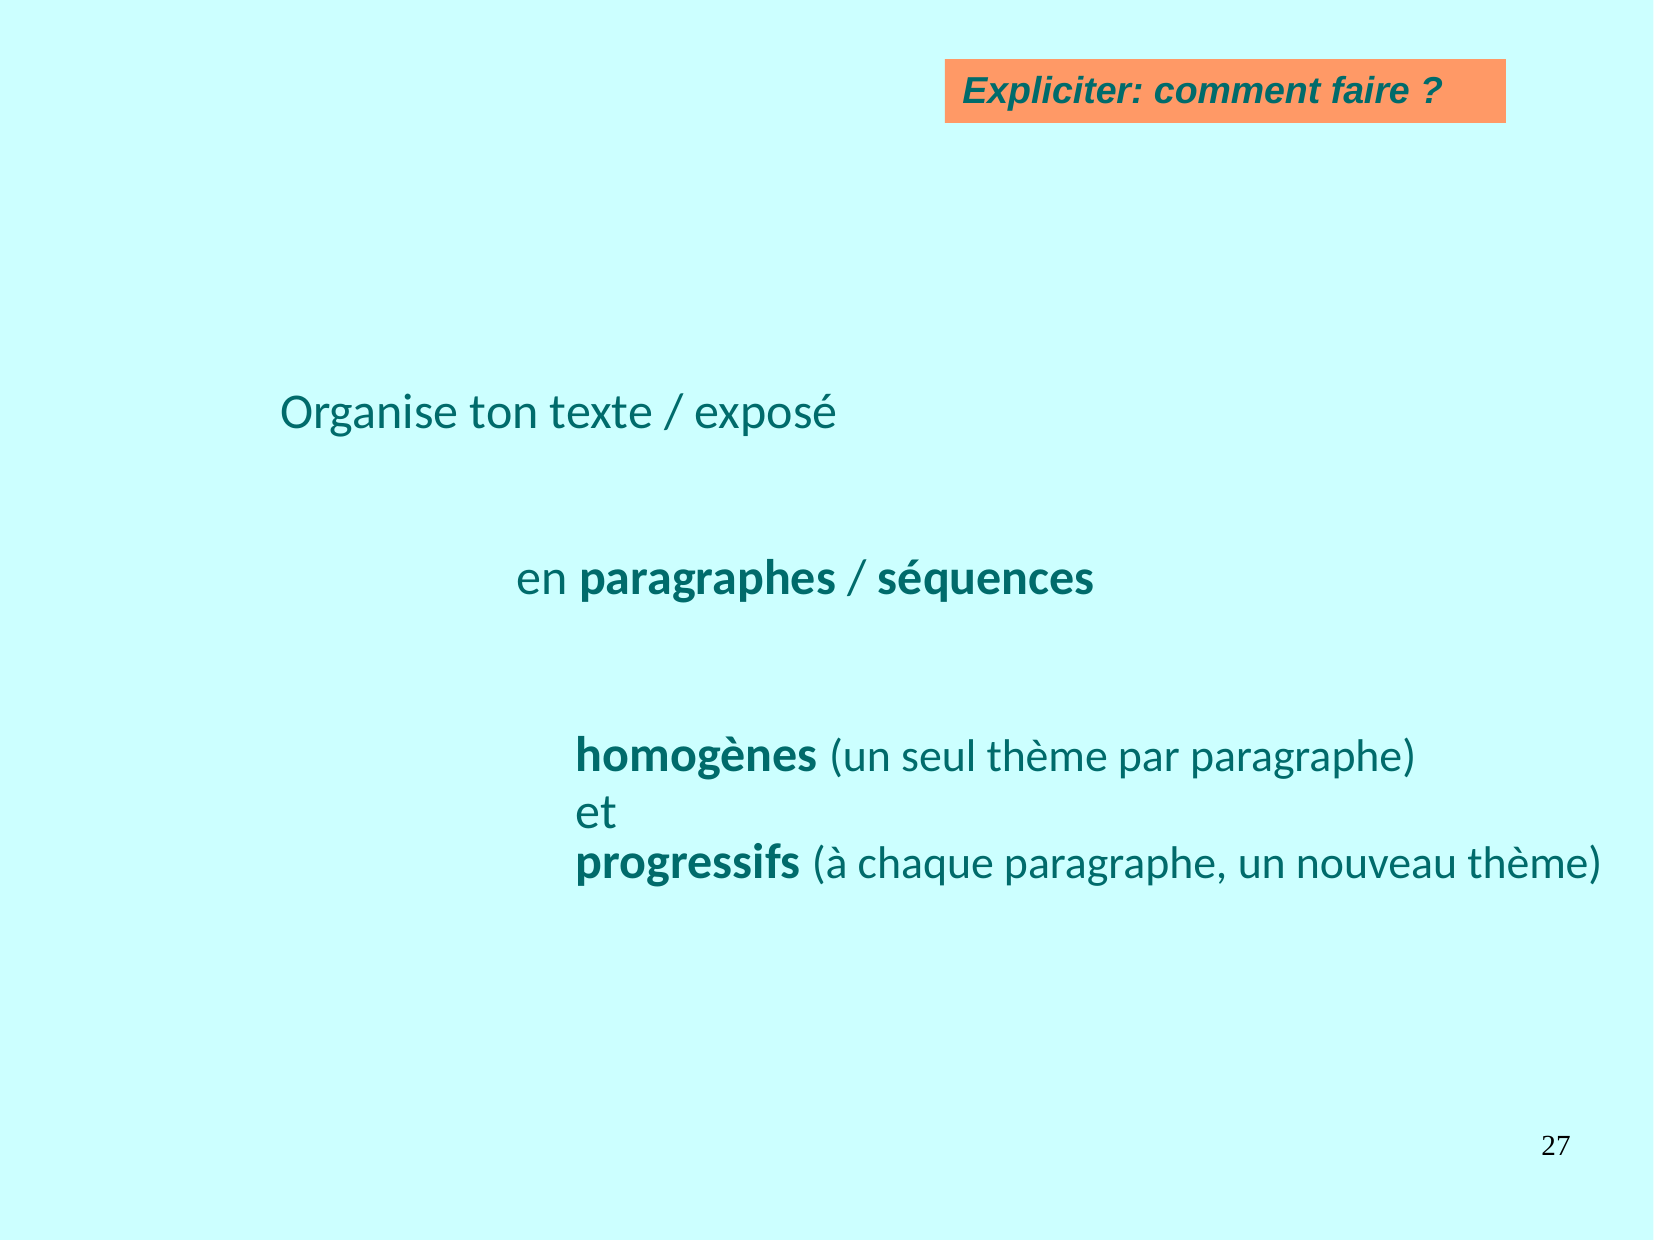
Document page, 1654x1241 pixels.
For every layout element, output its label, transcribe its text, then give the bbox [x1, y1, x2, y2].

text_box Expliciter: comment faire ? [944, 59, 1506, 123]
text_box homogènes (un seul thème par paragraphe) et progressifs (à chaque paragraphe, un nouveau thème) [561, 726, 1625, 938]
text_box en paragraphes / séquences [501, 549, 1270, 697]
text_box Organise ton texte / exposé [265, 383, 945, 562]
